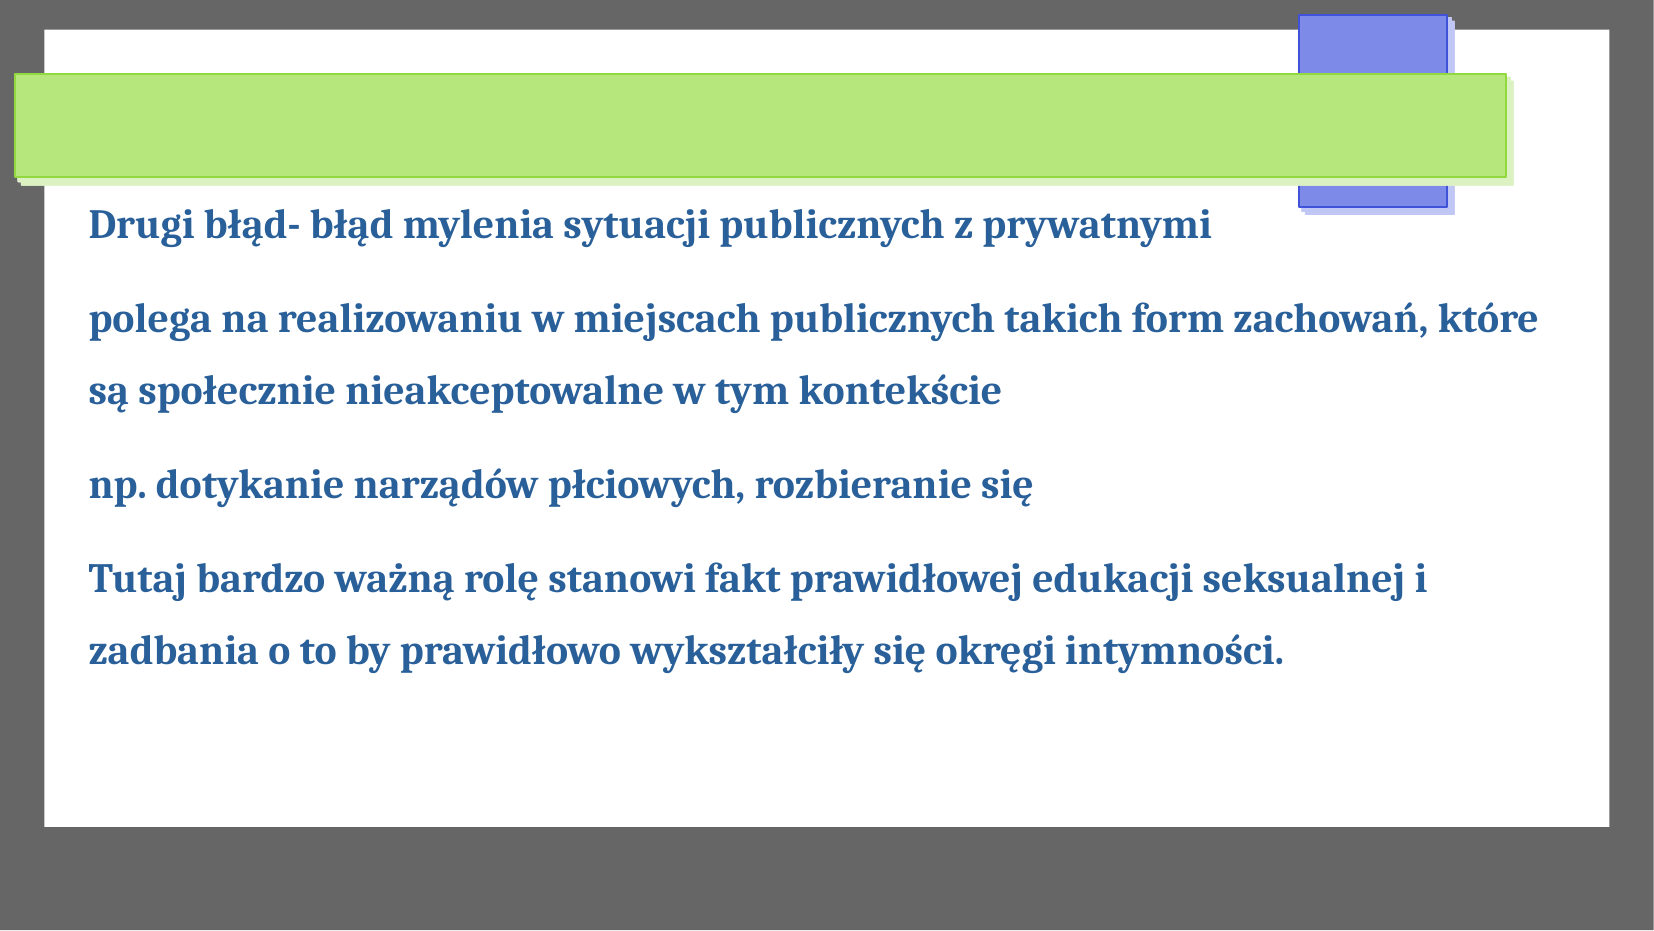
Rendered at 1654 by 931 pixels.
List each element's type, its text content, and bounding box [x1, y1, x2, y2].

list Drugi błąd- błąd mylenia sytuacji publicznych z prywatnymi polega na realizowaniu w miejscach publicznych takich form zachowań, które są społecznie nieakceptowalne w tym kontekście np. dotykanie narządów płciowych, rozbieranie się Tutaj bardzo ważną rolę stanowi fakt prawidłowej edukacji seksualnej i zadbania o to by prawidłowo wykształciły się okręgi intymności. [88, 177, 1565, 768]
